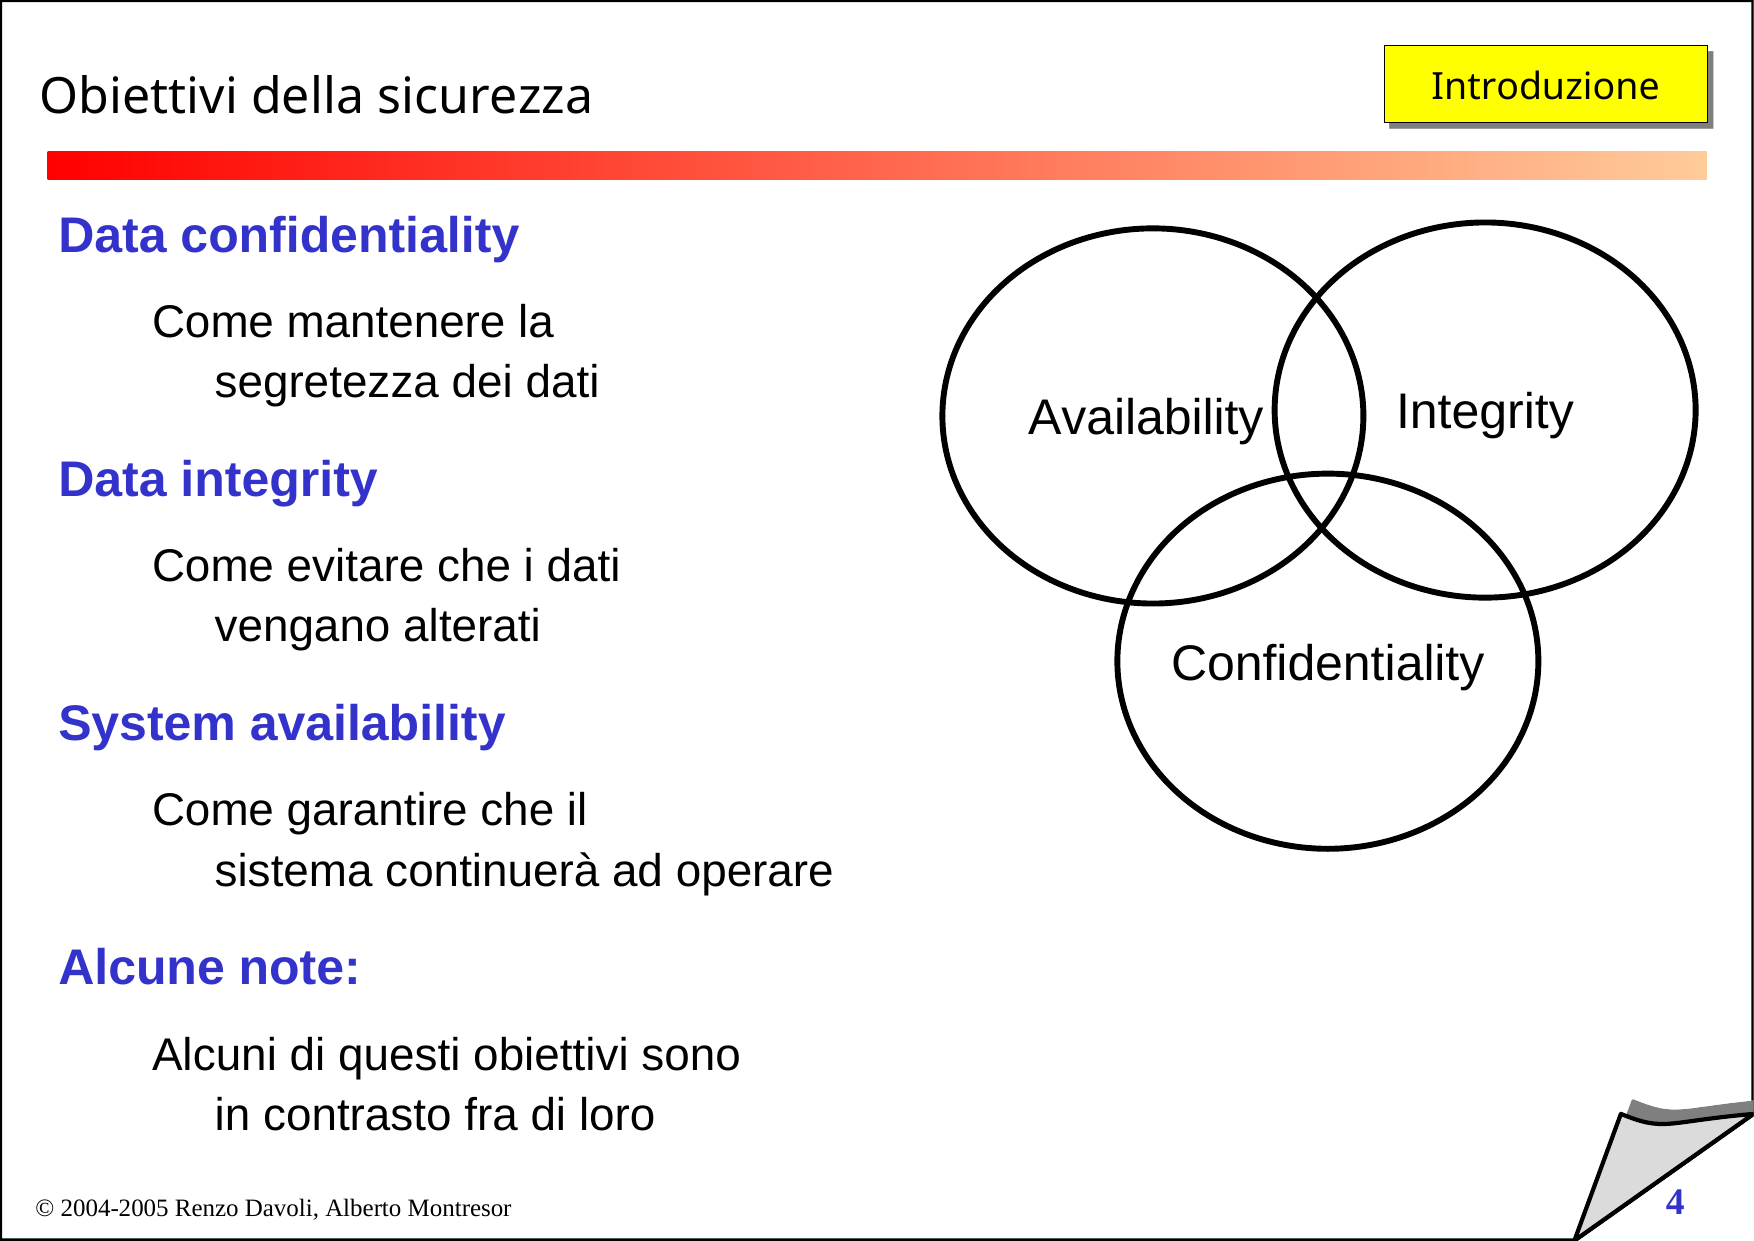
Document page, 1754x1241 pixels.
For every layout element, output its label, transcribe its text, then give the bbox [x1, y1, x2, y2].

text_box Confidentiality [1117, 473, 1539, 849]
text_box Availability [942, 228, 1316, 603]
text_box Introduzione [1384, 45, 1708, 123]
title Obiettivi della sicurezza [40, 49, 1713, 144]
list Data confidentiality Come mantenere la segretezza dei dati Data integrity Come evitare che i dati vengano alterati System availability Come garantire che il sistema continuerà ad operare Alcune note: Alcuni di questi obiettivi sono in contrasto fra di loro [58, 206, 1695, 1141]
text_box Integrity [1274, 222, 1696, 595]
